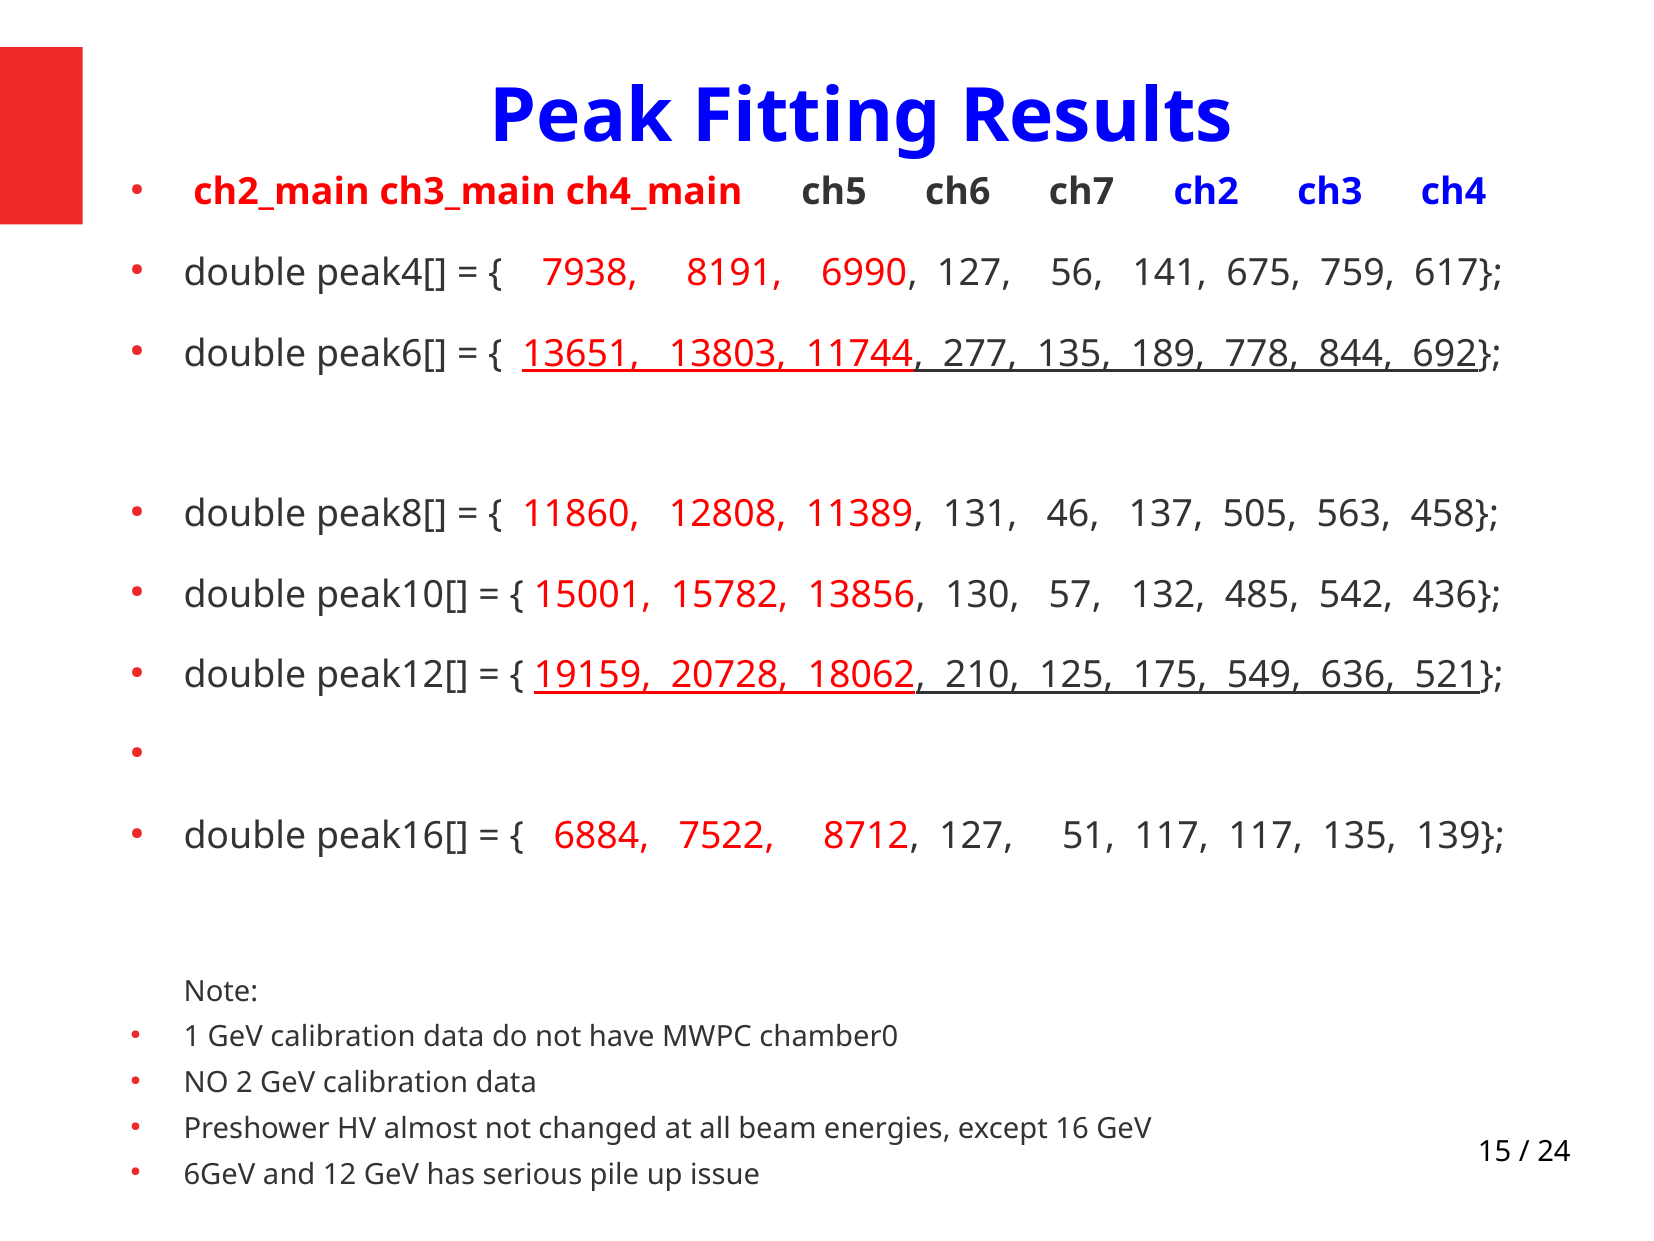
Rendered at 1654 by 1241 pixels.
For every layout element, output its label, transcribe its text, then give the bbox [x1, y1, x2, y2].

list ch2_main ch3_main ch4_main ch5 ch6 ch7 ch2 ch3 ch4 double peak4[] = { 7938, 8191, 6990, 127, 56, 141, 675, 759, 617}; double peak6[] = { 13651, 13803, 11744, 277, 135, 189, 778, 844, 692}; double peak8[] = { 11860, 12808, 11389, 131, 46, 137, 505, 563, 458}; double peak10[] = { 15001, 15782, 13856, 130, 57, 132, 485, 542, 436}; double peak12[] = { 19159, 20728, 18062, 210, 125, 175, 549, 636, 521}; double peak16[] = { 6884, 7522, 8712, 127, 51, 117, 117, 135, 139}; Note: 1 GeV calibration data do not have MWPC chamber0 NO 2 GeV calibration data Preshower HV almost not changed at all beam energies, except 16 GeV 6GeV and 12 GeV has serious pile up issue [112, 165, 1531, 885]
title Peak Fitting Results [83, 60, 1641, 166]
